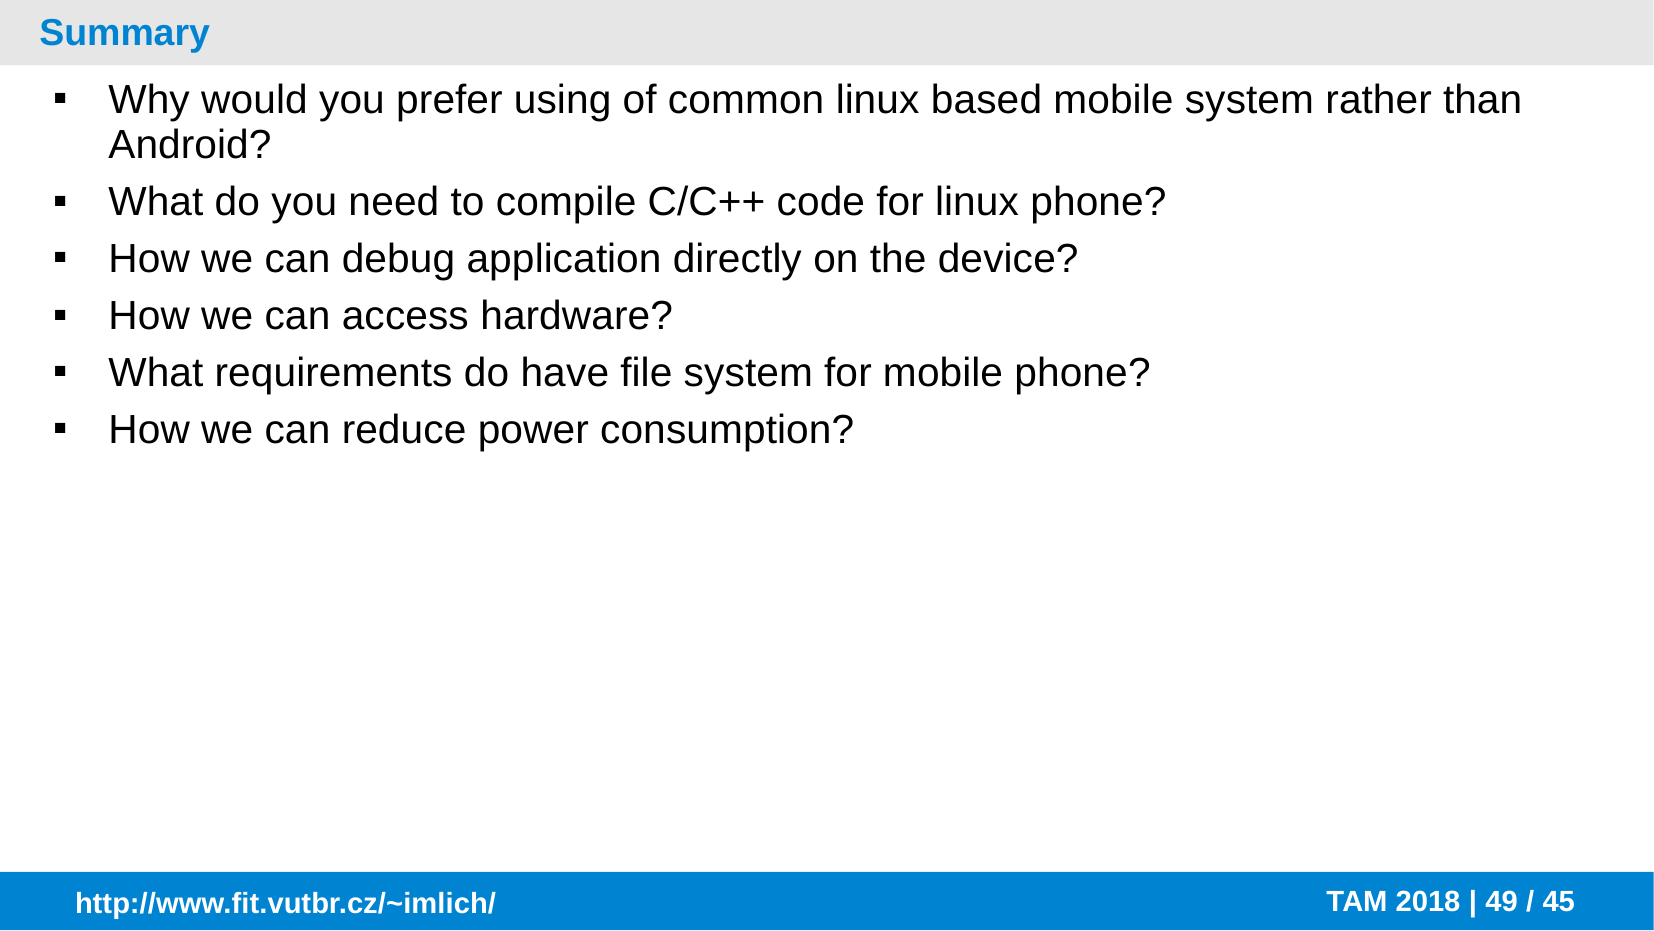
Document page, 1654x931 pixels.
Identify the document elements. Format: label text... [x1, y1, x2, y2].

list Why would you prefer using of common linux based mobile system rather than Android? What do you need to compile C/C++ code for linux phone? How we can debug application directly on the device? How we can access hardware? What requirements do have file system for mobile phone? How we can reduce power consumption? [37, 76, 1613, 844]
title Summary [39, 4, 1615, 61]
